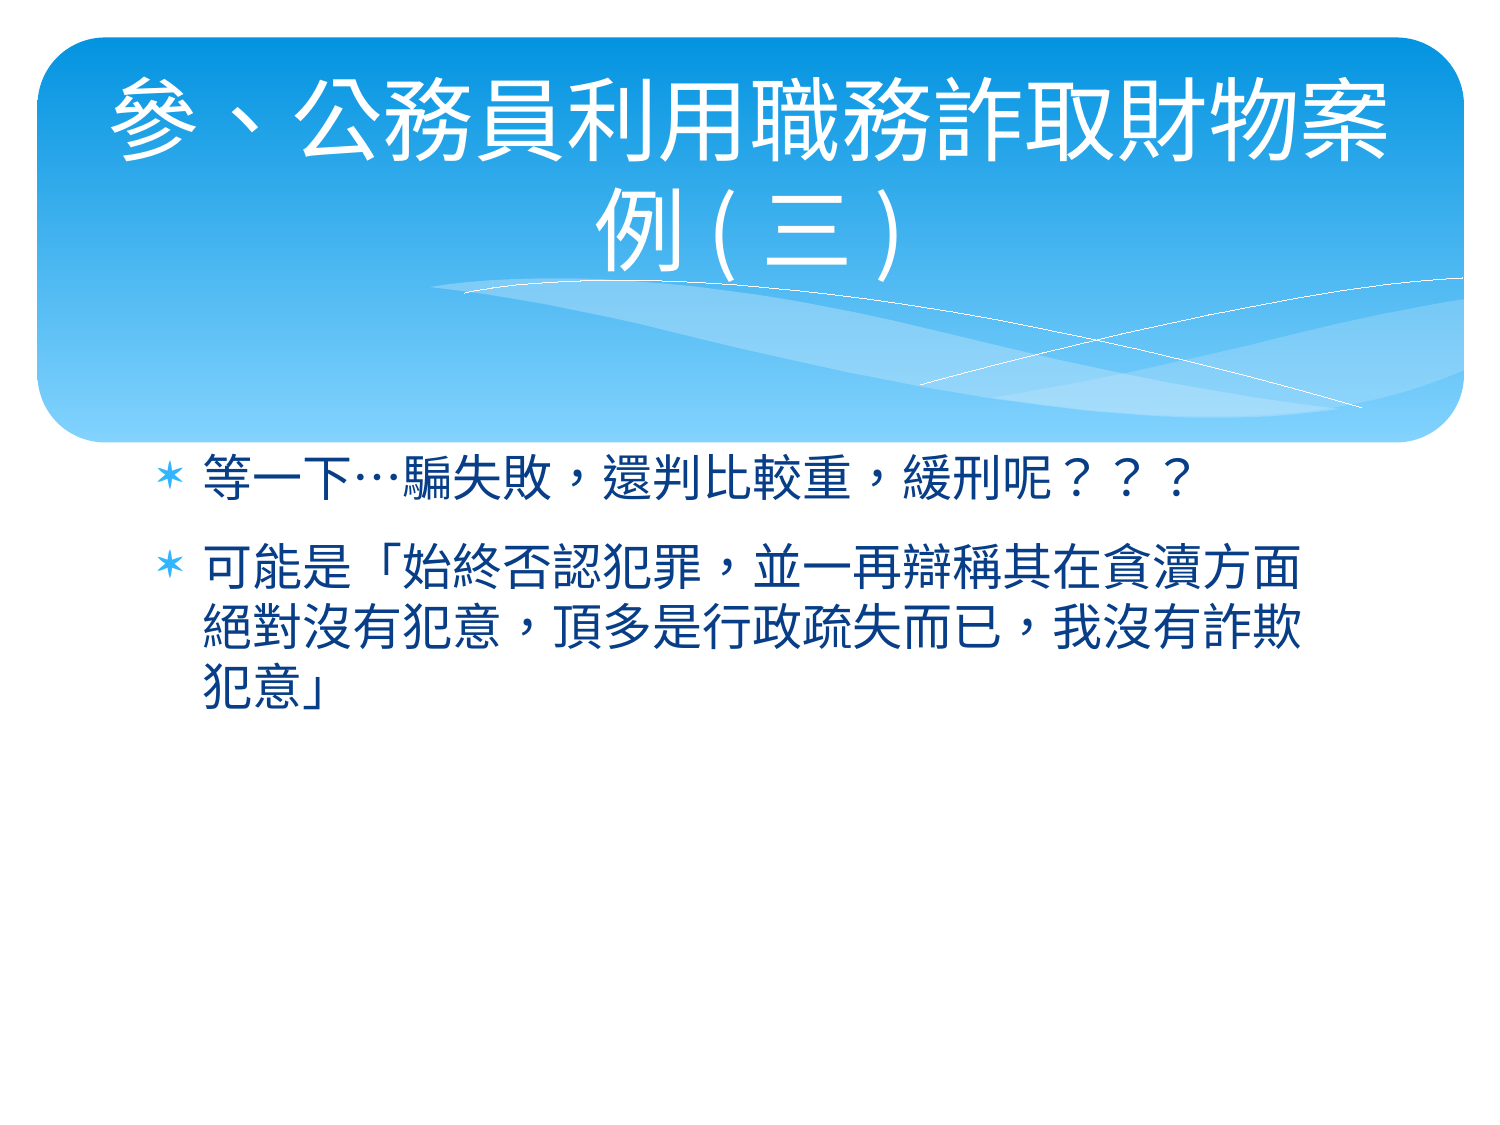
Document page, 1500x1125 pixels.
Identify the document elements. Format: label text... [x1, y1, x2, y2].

list 等一下…騙失敗，還判比較重，緩刑呢？？？ 可能是「始終否認犯罪，並一再辯稱其在貪瀆方面絕對沒有犯意，頂多是行政疏失而已，我沒有詐欺犯意」 [143, 438, 1359, 1005]
title 參、公務員利用職務詐取財物案例(三) [75, 55, 1425, 261]
